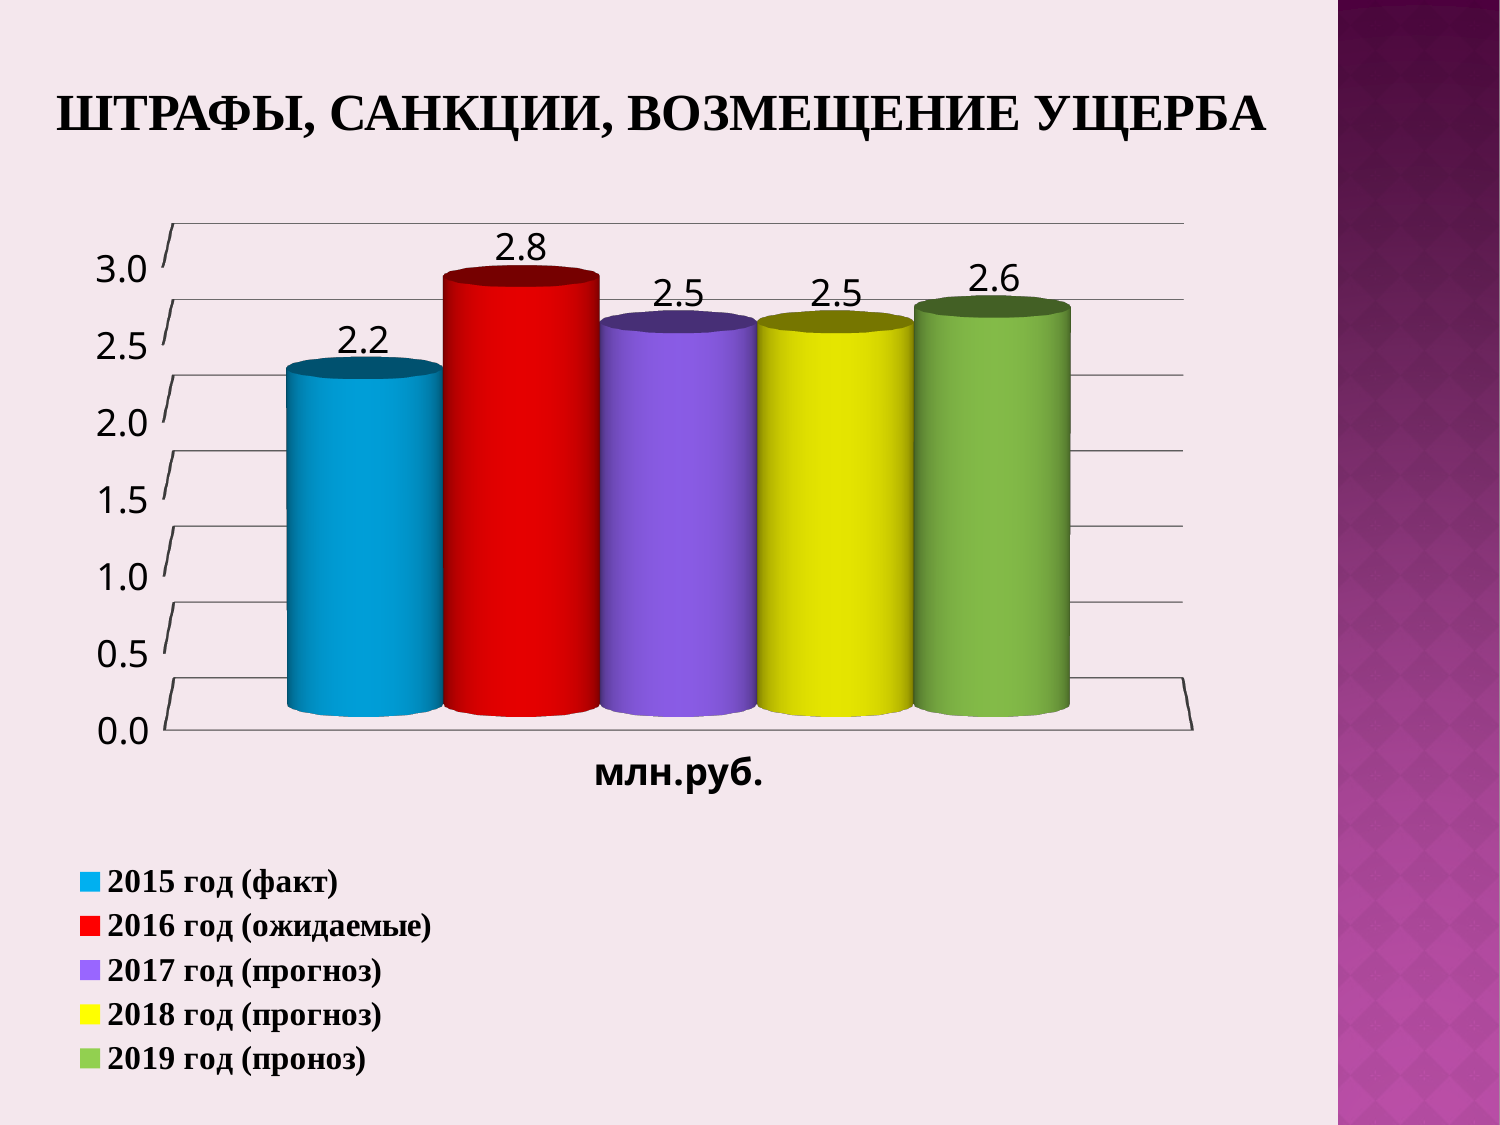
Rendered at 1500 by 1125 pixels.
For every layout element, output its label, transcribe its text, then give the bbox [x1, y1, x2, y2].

chart [46, 175, 1314, 1102]
title Штрафы, санкции, возмещение ущерба [46, 46, 1277, 141]
